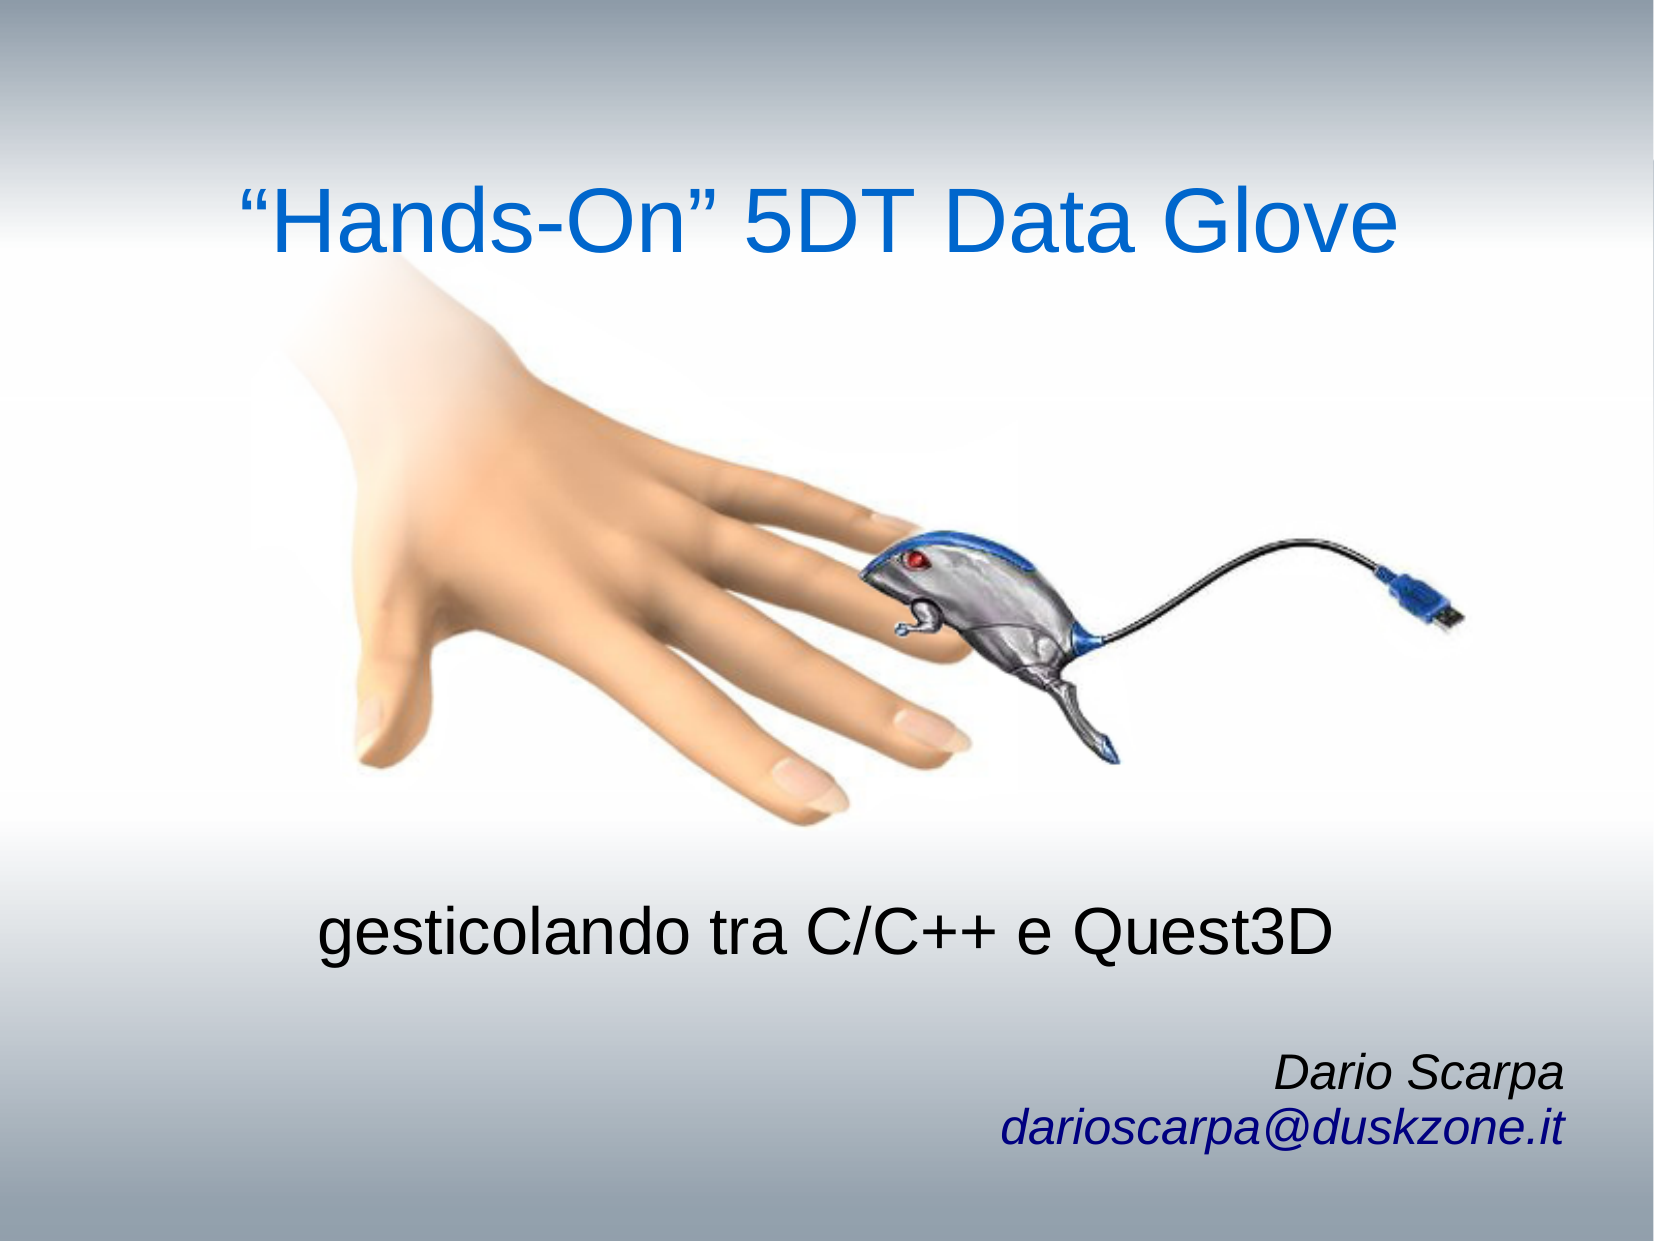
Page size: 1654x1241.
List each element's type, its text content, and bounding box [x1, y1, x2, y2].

subtitle gesticolando tra C/C++ e Quest3D Dario Scarpa darioscarpa@duskzone.it [88, 856, 1565, 1194]
picture [0, 0, 1654, 1241]
title “Hands-On” 5DT Data Glove [47, 117, 1595, 325]
